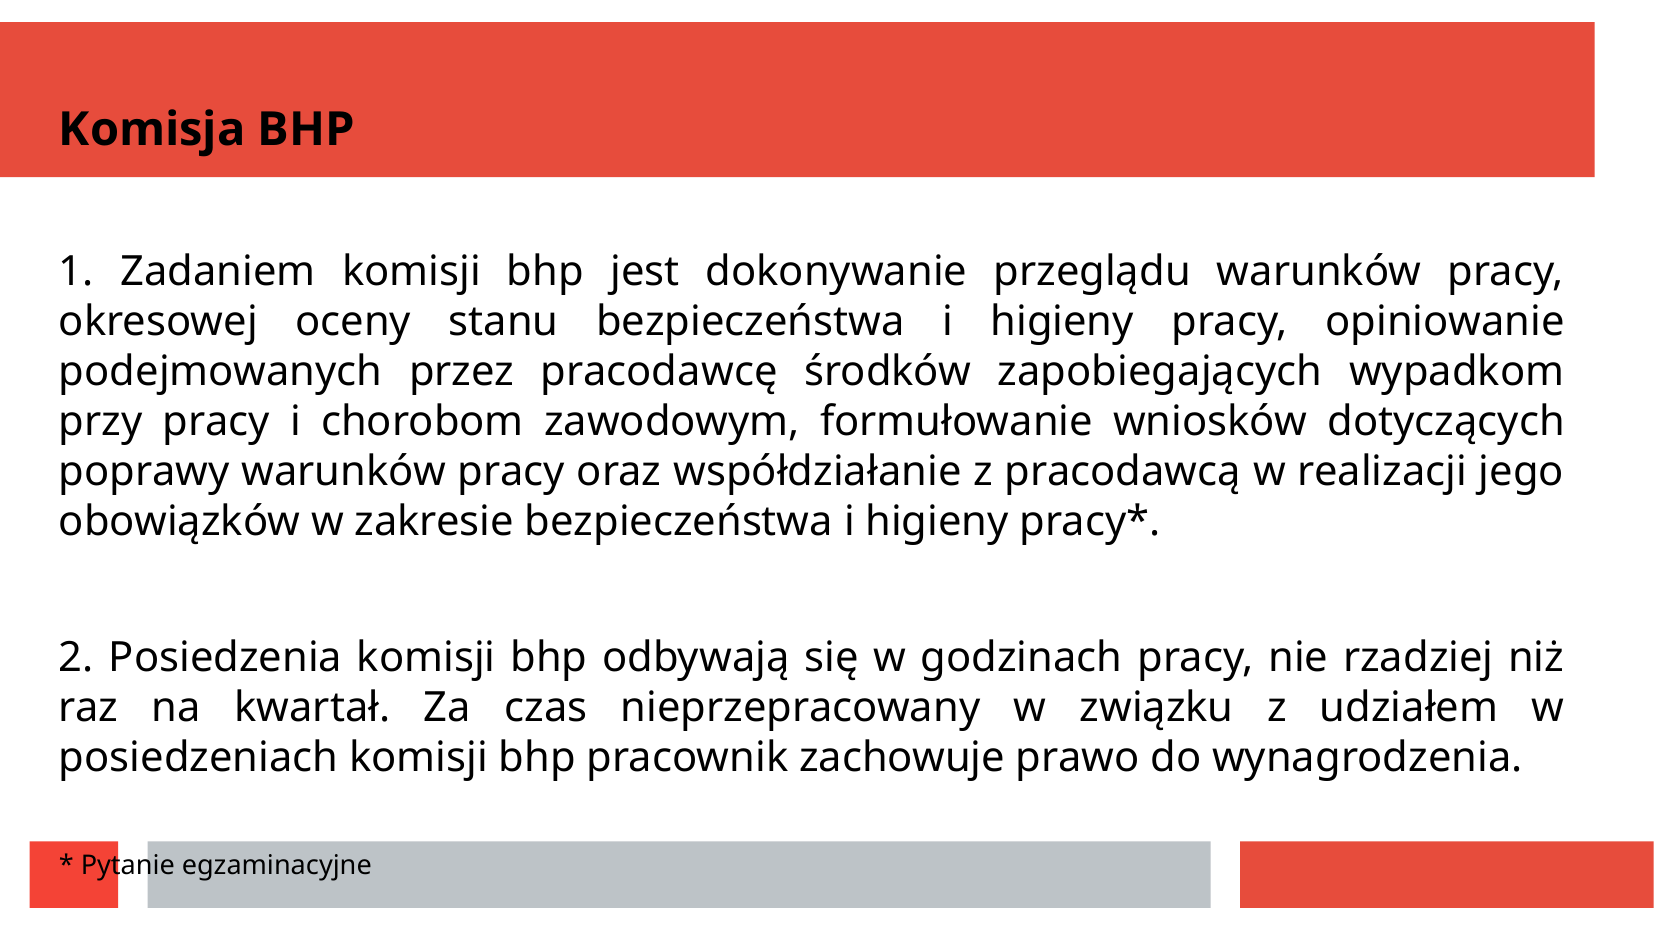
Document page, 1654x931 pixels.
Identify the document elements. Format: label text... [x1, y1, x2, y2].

title Komisja BHP [59, 44, 1595, 156]
subtitle 1. Zadaniem komisji bhp jest dokonywanie przeglądu warunków pracy, okresowej oceny stanu bezpieczeństwa i higieny pracy, opiniowanie podejmowanych przez pracodawcę środków zapobiegających wypadkom przy pracy i chorobom zawodowym, formułowanie wniosków dotyczących poprawy warunków pracy oraz współdziałanie z pracodawcą w realizacji jego obowiązków w zakresie bezpieczeństwa i higieny pracy*. 2. Posiedzenia komisji bhp odbywają się w godzinach pracy, nie rzadziej niż raz na kwartał. Za czas nieprzepracowany w związku z udziałem w posiedzeniach komisji bhp pracownik zachowuje prawo do wynagrodzenia. * Pytanie egzaminacyjne [59, 243, 1565, 820]
